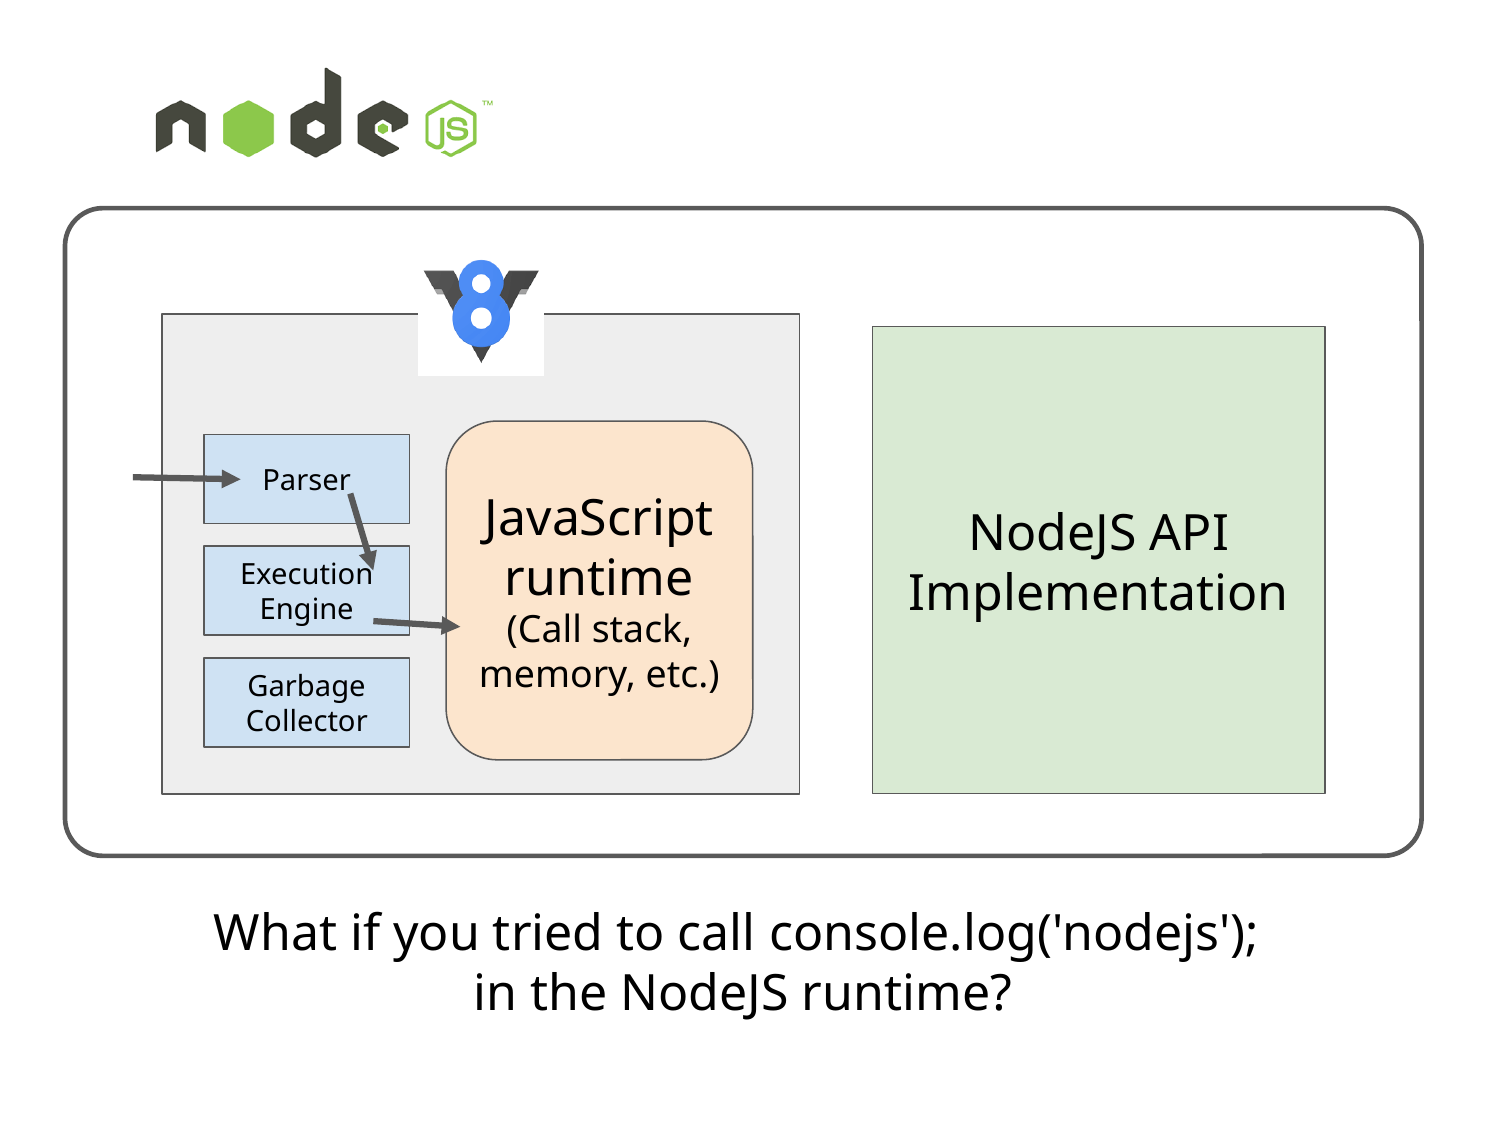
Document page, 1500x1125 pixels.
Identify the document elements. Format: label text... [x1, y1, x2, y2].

text_box What if you tried to call console.log('nodejs'); in the NodeJS runtime? [86, 885, 1400, 1086]
text_box Execution Engine [204, 545, 410, 635]
text_box Garbage Collector [204, 658, 410, 748]
picture [132, 53, 501, 179]
text_box [161, 314, 800, 794]
text_box NodeJS API Implementation [872, 326, 1326, 794]
text_box JavaScript runtime (Call stack, memory, etc.) [446, 421, 753, 760]
picture [418, 249, 544, 376]
text_box Parser [204, 434, 410, 524]
